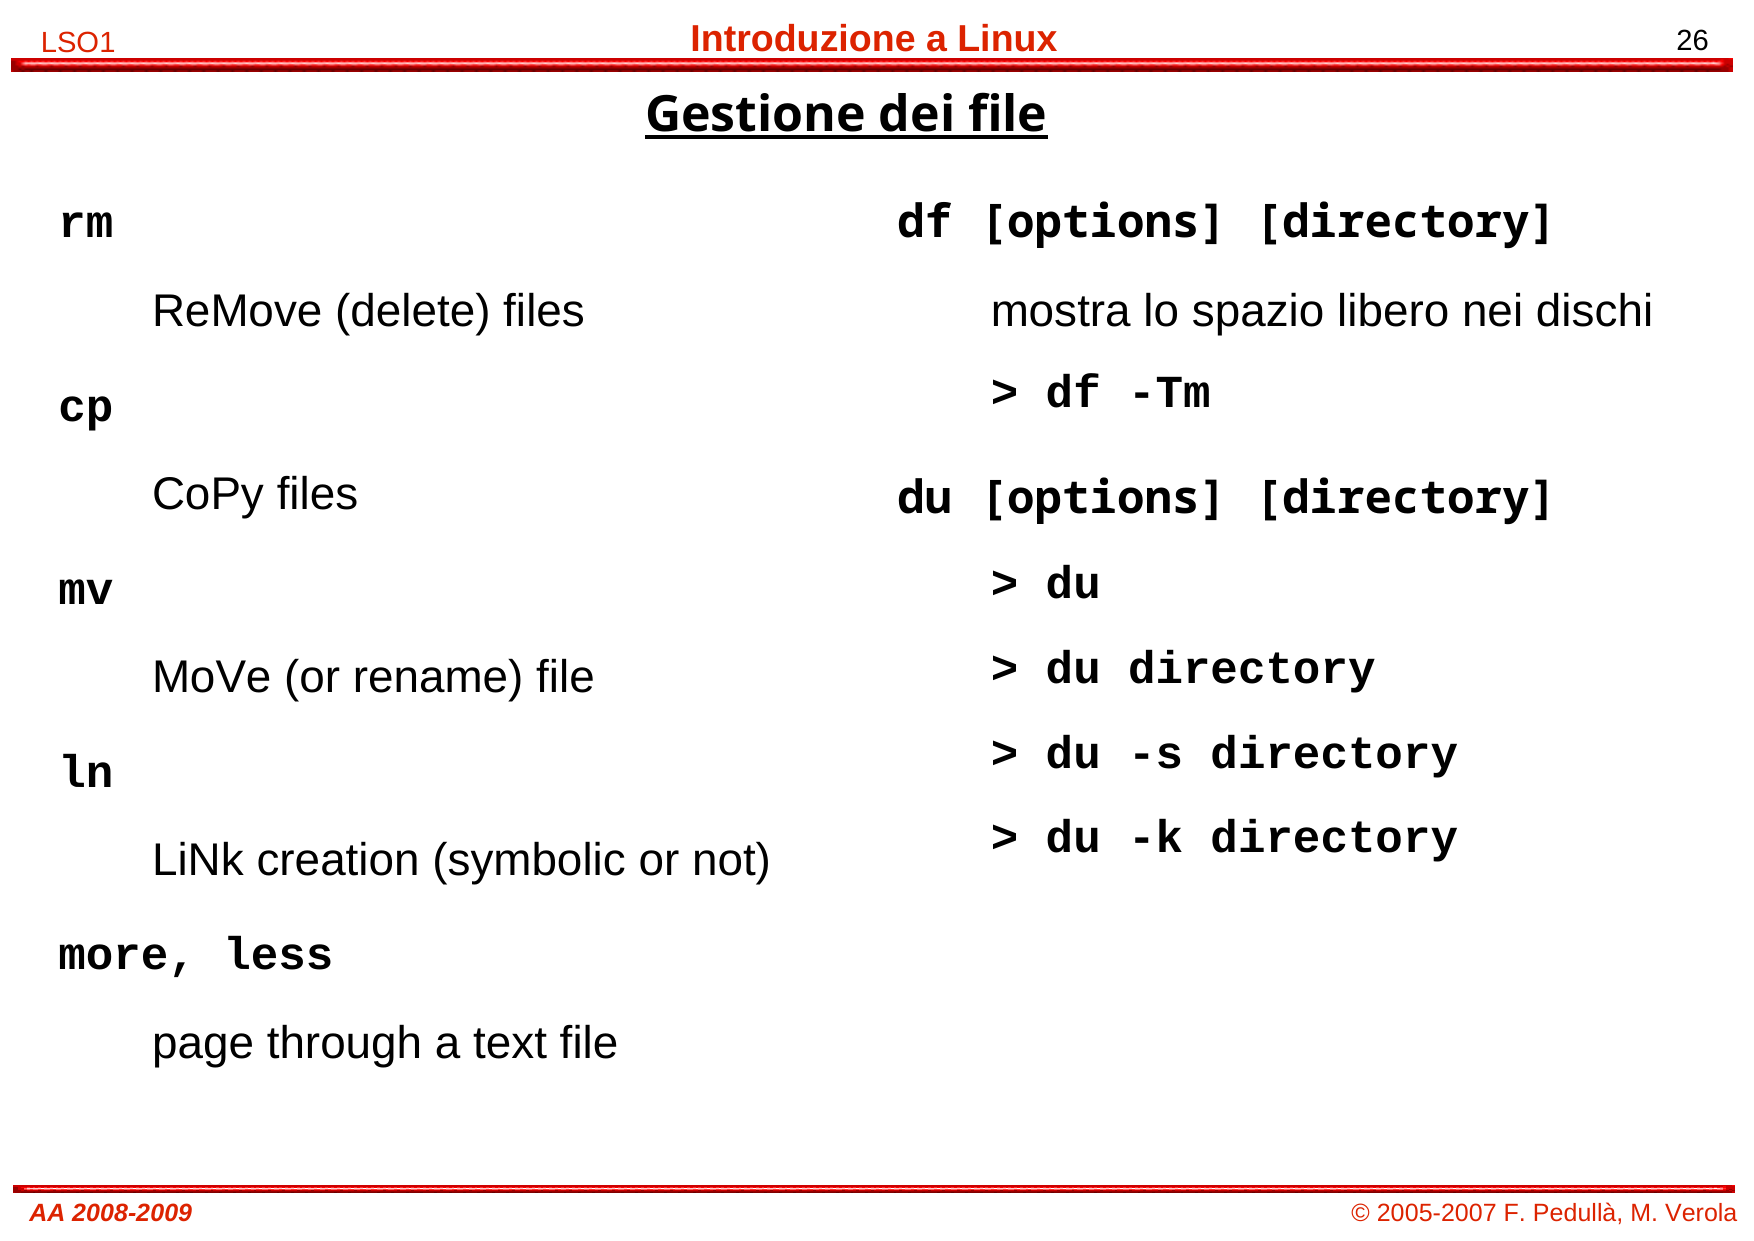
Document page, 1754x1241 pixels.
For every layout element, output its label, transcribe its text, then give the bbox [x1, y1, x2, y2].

list df [options] [directory] mostra lo spazio libero nei dischi > df -Tm du [options] [directory] > du > du directory > du -s directory > du -k directory [897, 188, 1696, 1133]
picture [13, 1185, 1735, 1193]
title Gestione dei file [645, 66, 1108, 162]
list rm ReMove (delete) files cp CoPy files mv MoVe (or rename) file ln LiNk creation (symbolic or not) more, less page through a text file [58, 196, 858, 1133]
picture [11, 58, 1733, 72]
